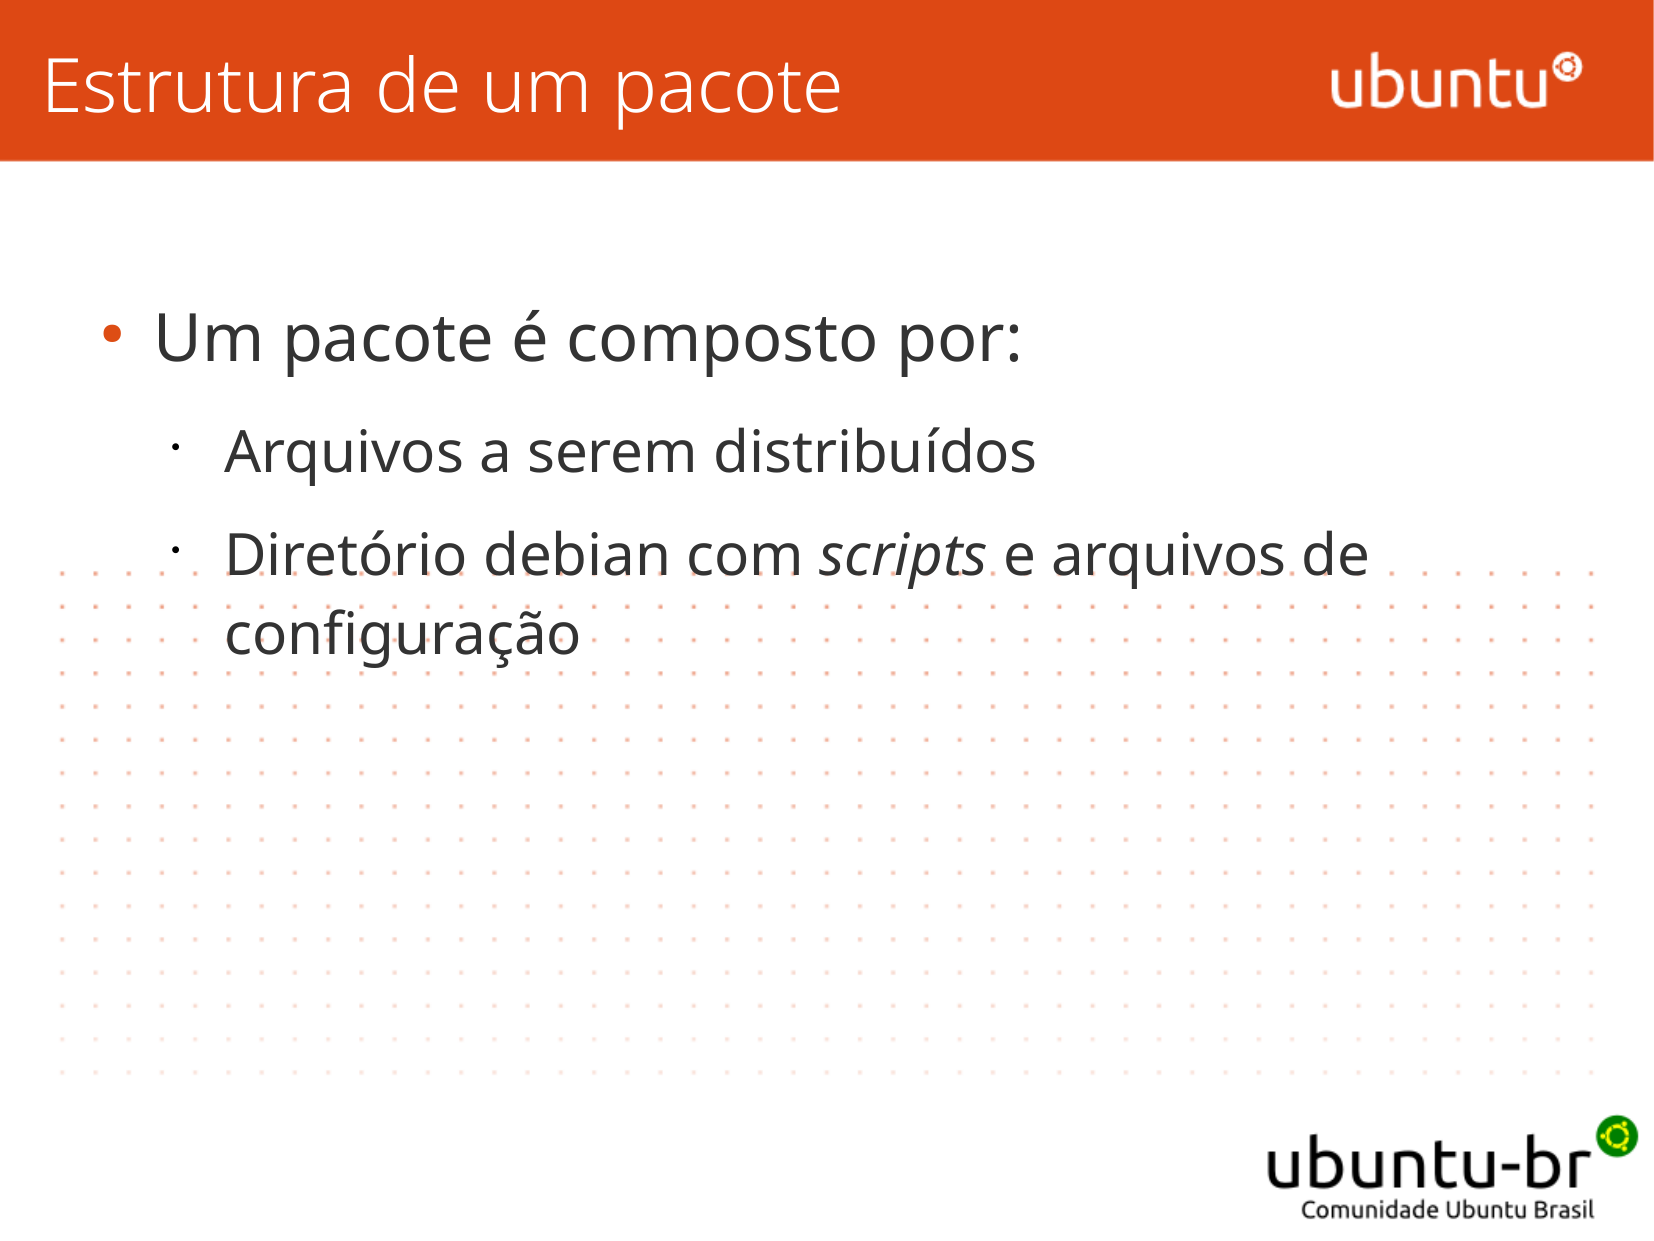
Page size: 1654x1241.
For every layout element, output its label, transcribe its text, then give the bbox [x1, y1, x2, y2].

list Um pacote é composto por: Arquivos a serem distribuídos Diretório debian com scripts e arquivos de configuração [82, 290, 1538, 1010]
picture [0, 0, 1654, 1241]
title Estrutura de um pacote [41, 31, 1300, 136]
